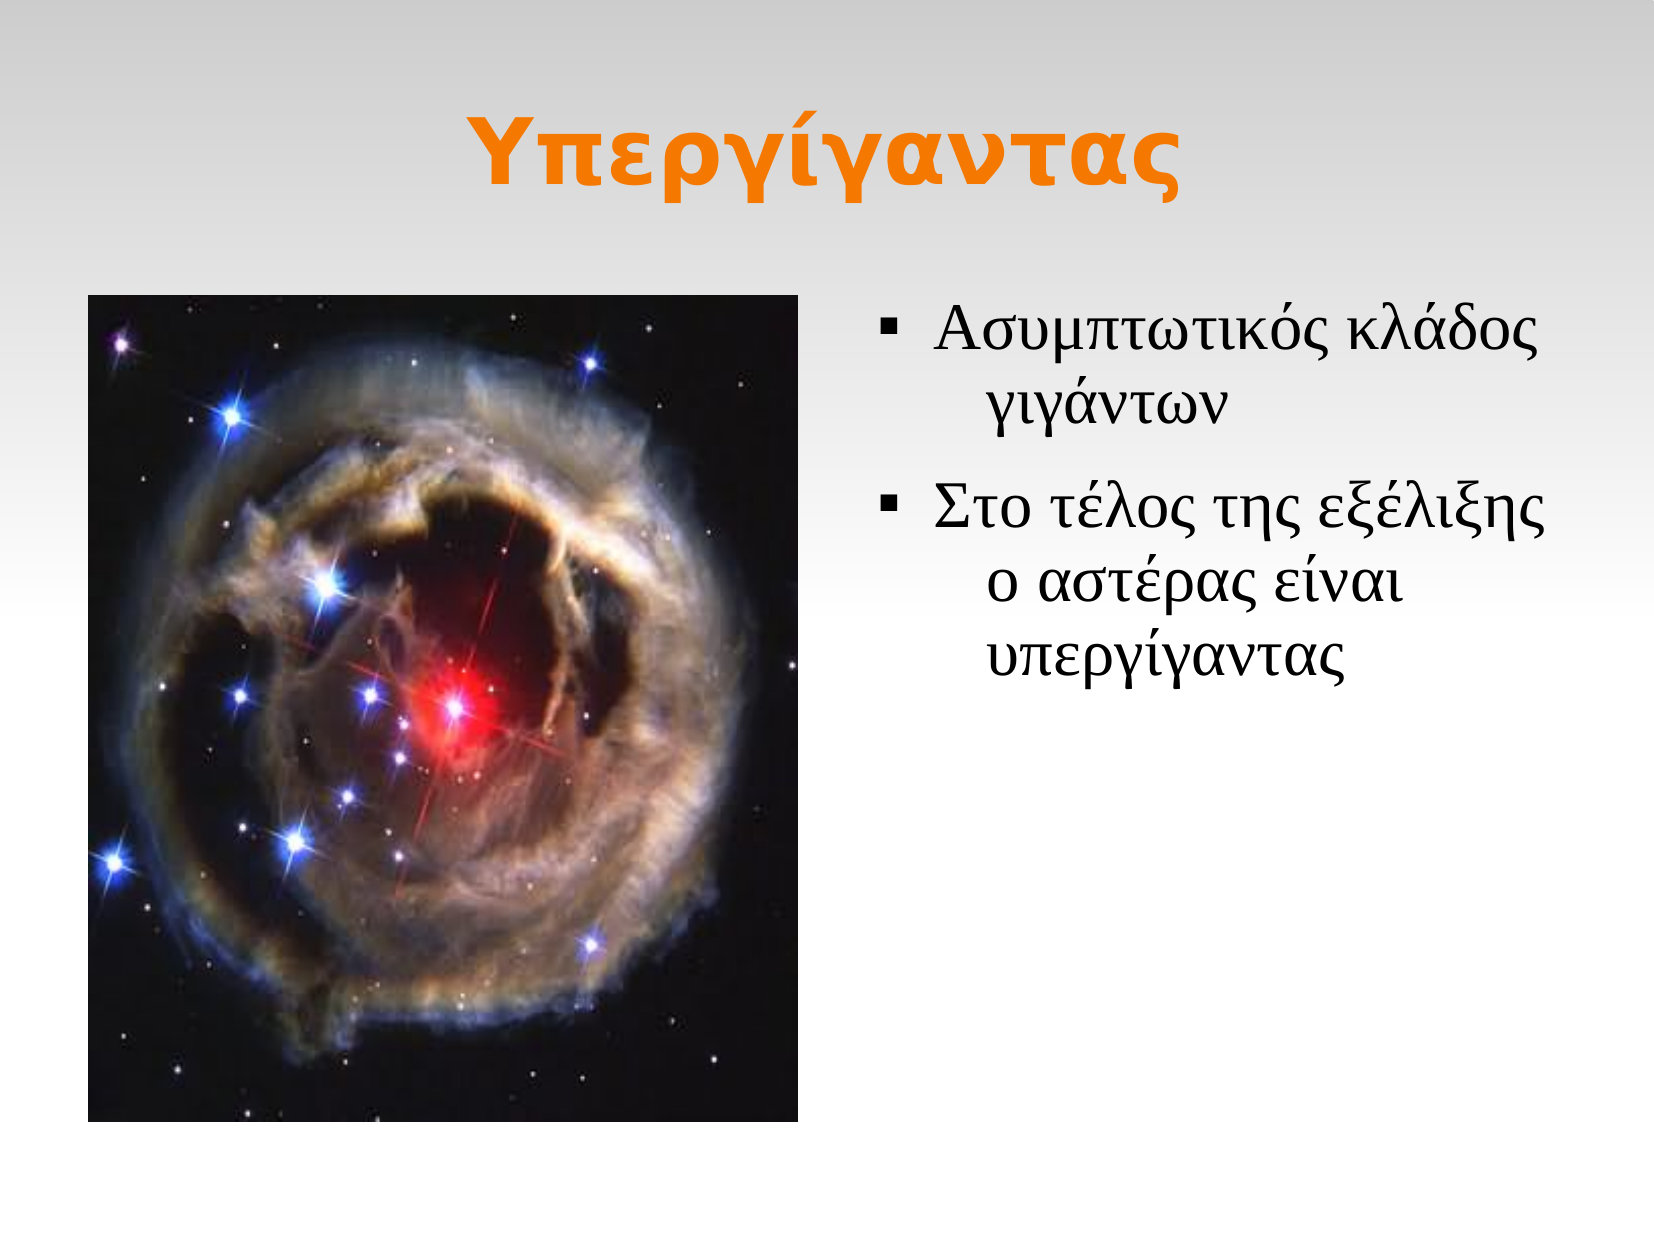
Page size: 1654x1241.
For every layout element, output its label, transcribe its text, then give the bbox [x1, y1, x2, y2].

chart [82, 290, 809, 1109]
list Ασυμπτωτικός κλάδος γιγάντων Στο τέλος της εξέλιξης ο αστέρας είναι υπεργίγαντας [845, 290, 1572, 1109]
picture [88, 295, 798, 1123]
title Υπεργίγαντας [82, 49, 1571, 257]
